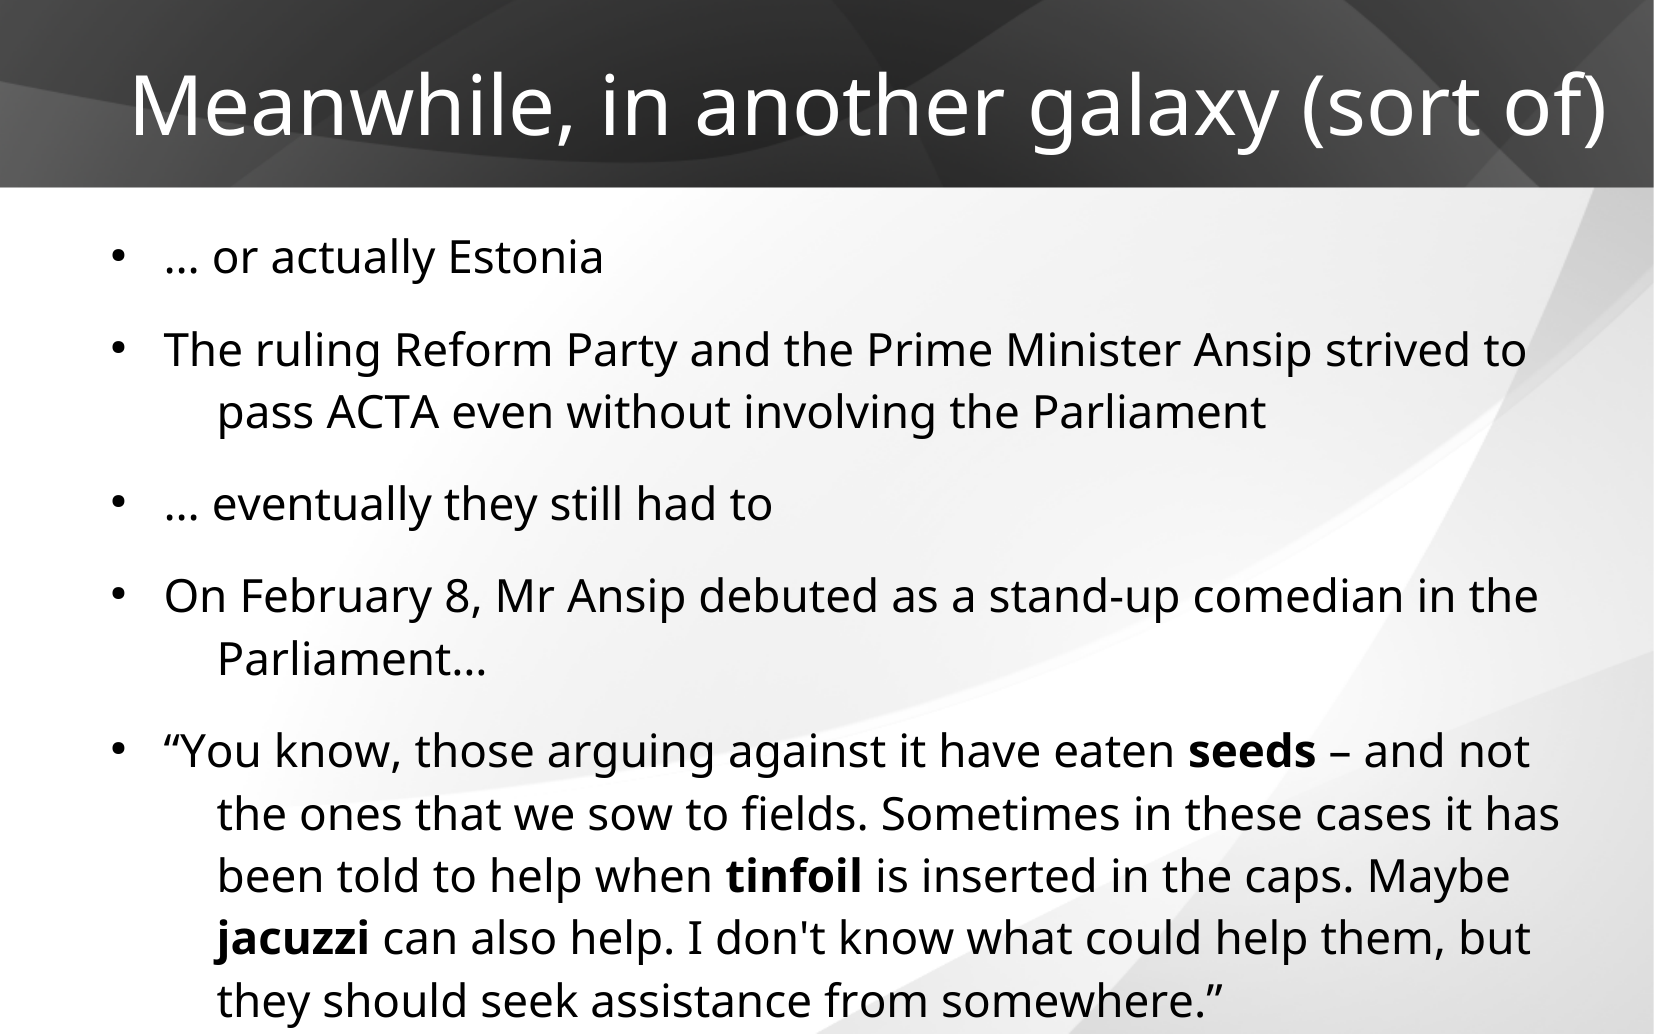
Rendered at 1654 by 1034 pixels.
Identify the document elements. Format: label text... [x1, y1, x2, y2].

list … or actually Estonia The ruling Reform Party and the Prime Minister Ansip strived to pass ACTA even without involving the Parliament … eventually they still had to On February 8, Mr Ansip debuted as a stand-up comedian in the Parliament… “You know, those arguing against it have eaten seeds – and not the ones that we sow to fields. Sometimes in these cases it has been told to help when tinfoil is inserted in the caps. Maybe jacuzzi can also help. I don't know what could help them, but they should seek assistance from somewhere.” [75, 225, 1613, 1013]
title Meanwhile, in another galaxy (sort of) [124, 0, 1613, 208]
picture [0, 0, 1654, 1034]
